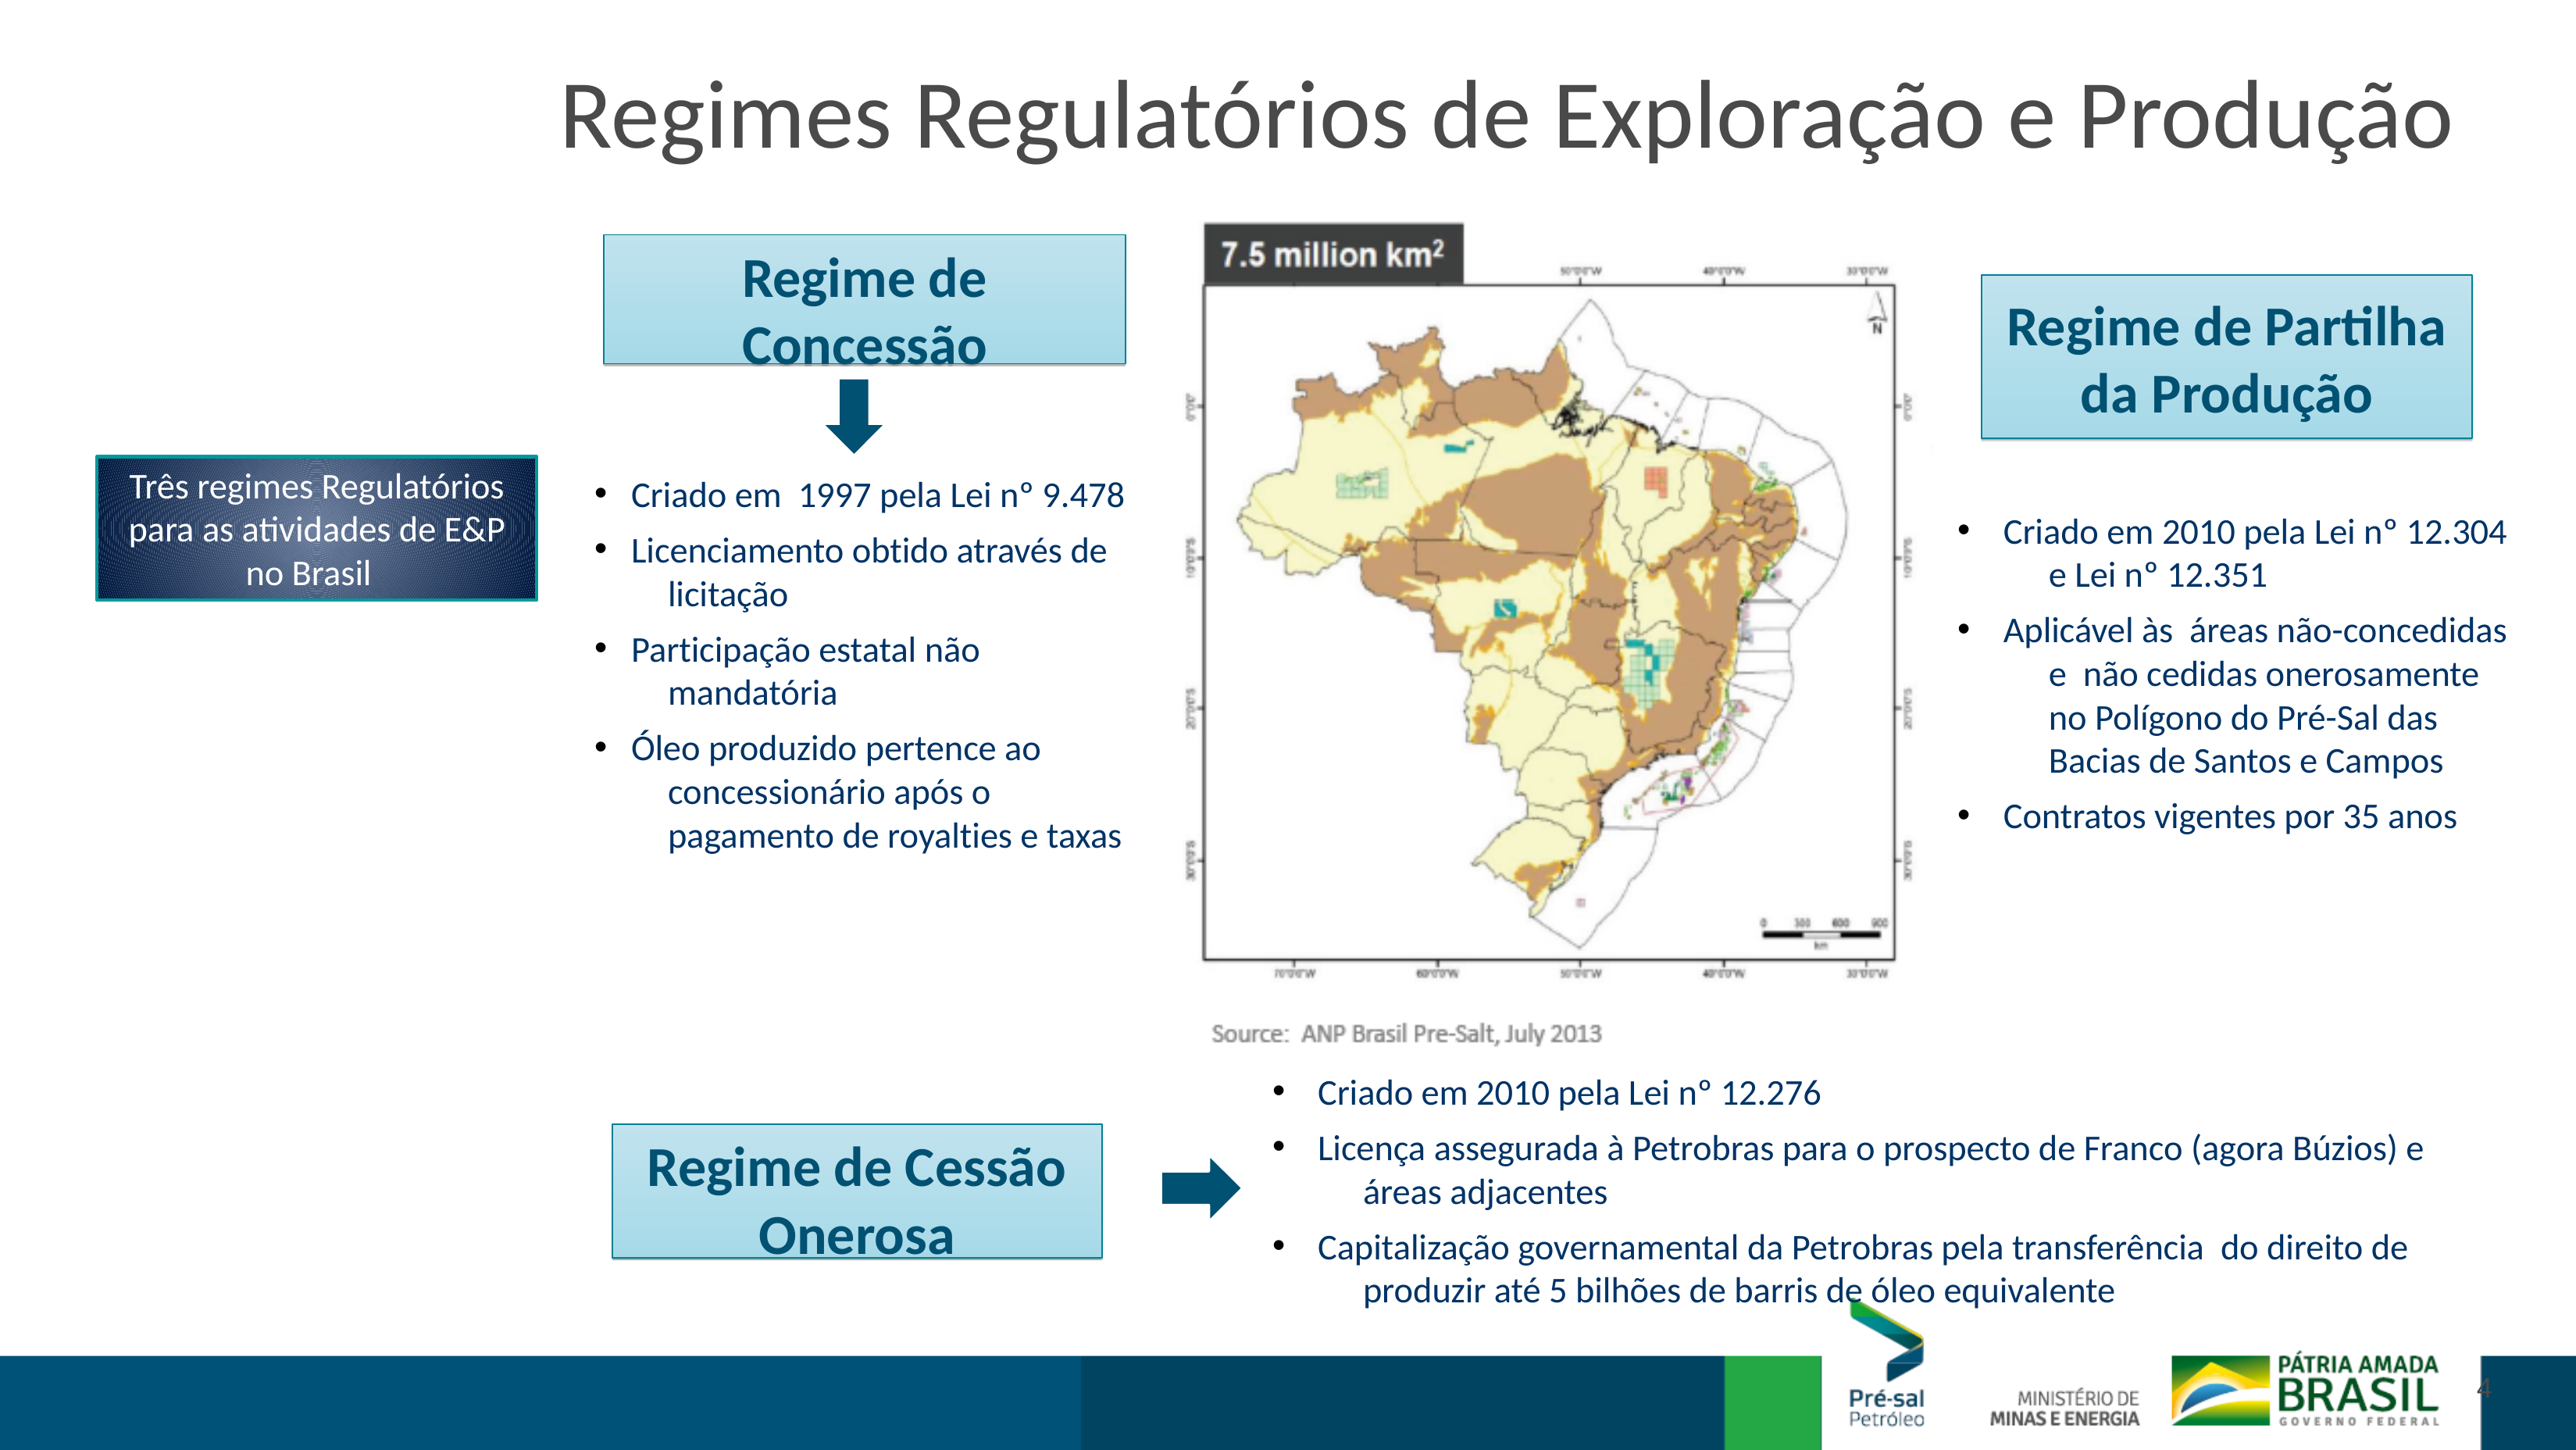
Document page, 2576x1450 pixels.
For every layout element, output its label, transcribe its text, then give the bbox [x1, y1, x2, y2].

text_box Criado em 2010 pela Lei nº 12.304 e Lei nº 12.351 Aplicável às áreas não-concedidas e não cedidas onerosamente no Polígono do Pré-Sal das Bacias de Santos e Campos Contratos vigentes por 35 anos [1946, 502, 2524, 842]
text_box 4 [2442, 1364, 2527, 1410]
text_box Criado em 2010 pela Lei nº 12.276 Licença assegurada à Petrobras para o prospecto de Franco (agora Búzios) e áreas adjacentes Capitalização governamental da Petrobras pela transferência do direito de produzir até 5 bilhões de barris de óleo equivalente [1261, 1063, 2472, 1316]
text_box Três regimes Regulatórios para as atividades de E&P no Brasil [97, 456, 537, 601]
text_box Regimes Regulatórios de Exploração e Produção [537, 39, 2489, 297]
text_box Regime de Cessão Onerosa [612, 1123, 1102, 1258]
text_box Regime de Concessão [604, 297, 1126, 363]
picture [1183, 297, 1935, 1058]
text_box [825, 379, 883, 454]
text_box [1160, 1153, 1243, 1223]
text_box Regime de Partilha da Produção [1982, 297, 2473, 439]
text_box Criado em 1997 pela Lei nº 9.478 Licenciamento obtido através de licitação Participação estatal não mandatória Óleo produzido pertence ao concessionário após o pagamento de royalties e taxas [583, 465, 1137, 907]
